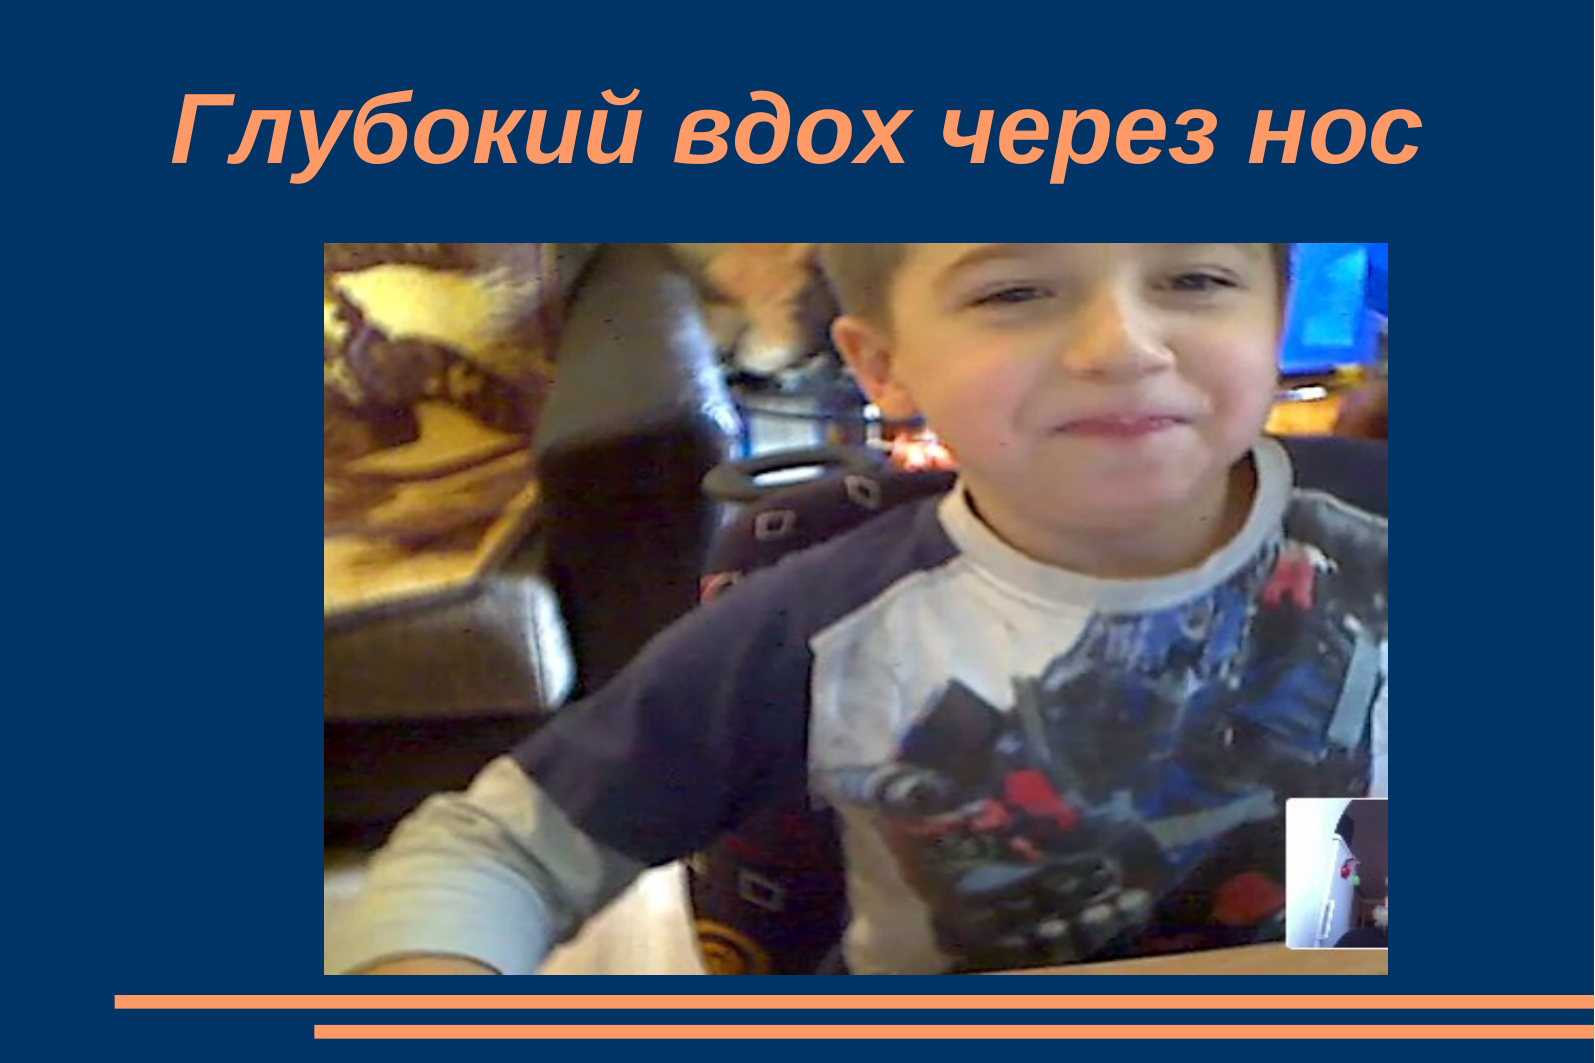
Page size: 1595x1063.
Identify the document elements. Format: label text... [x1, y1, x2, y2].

title Глубокий вдох через нос [117, 39, 1479, 218]
picture [324, 243, 1388, 975]
